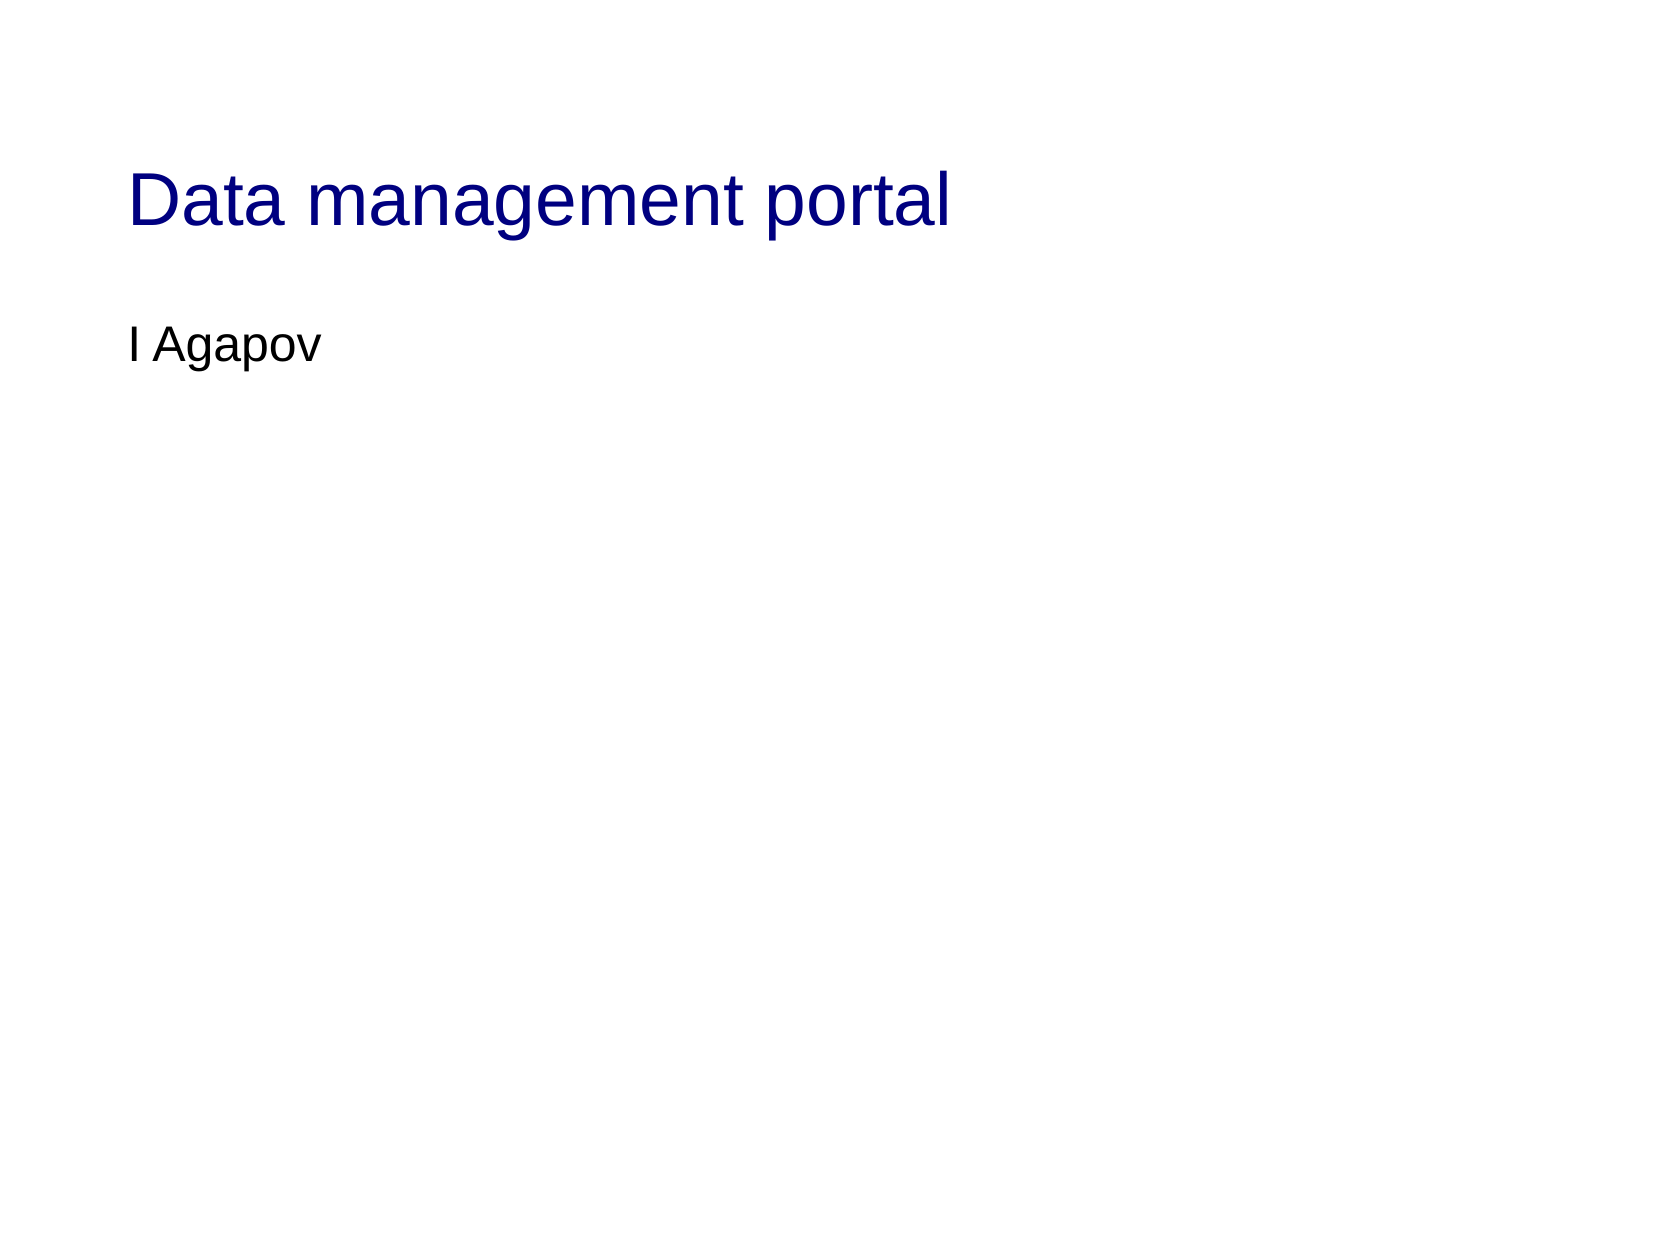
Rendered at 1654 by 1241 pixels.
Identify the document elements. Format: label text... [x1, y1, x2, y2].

text_box Data management portal I Agapov [112, 150, 953, 380]
